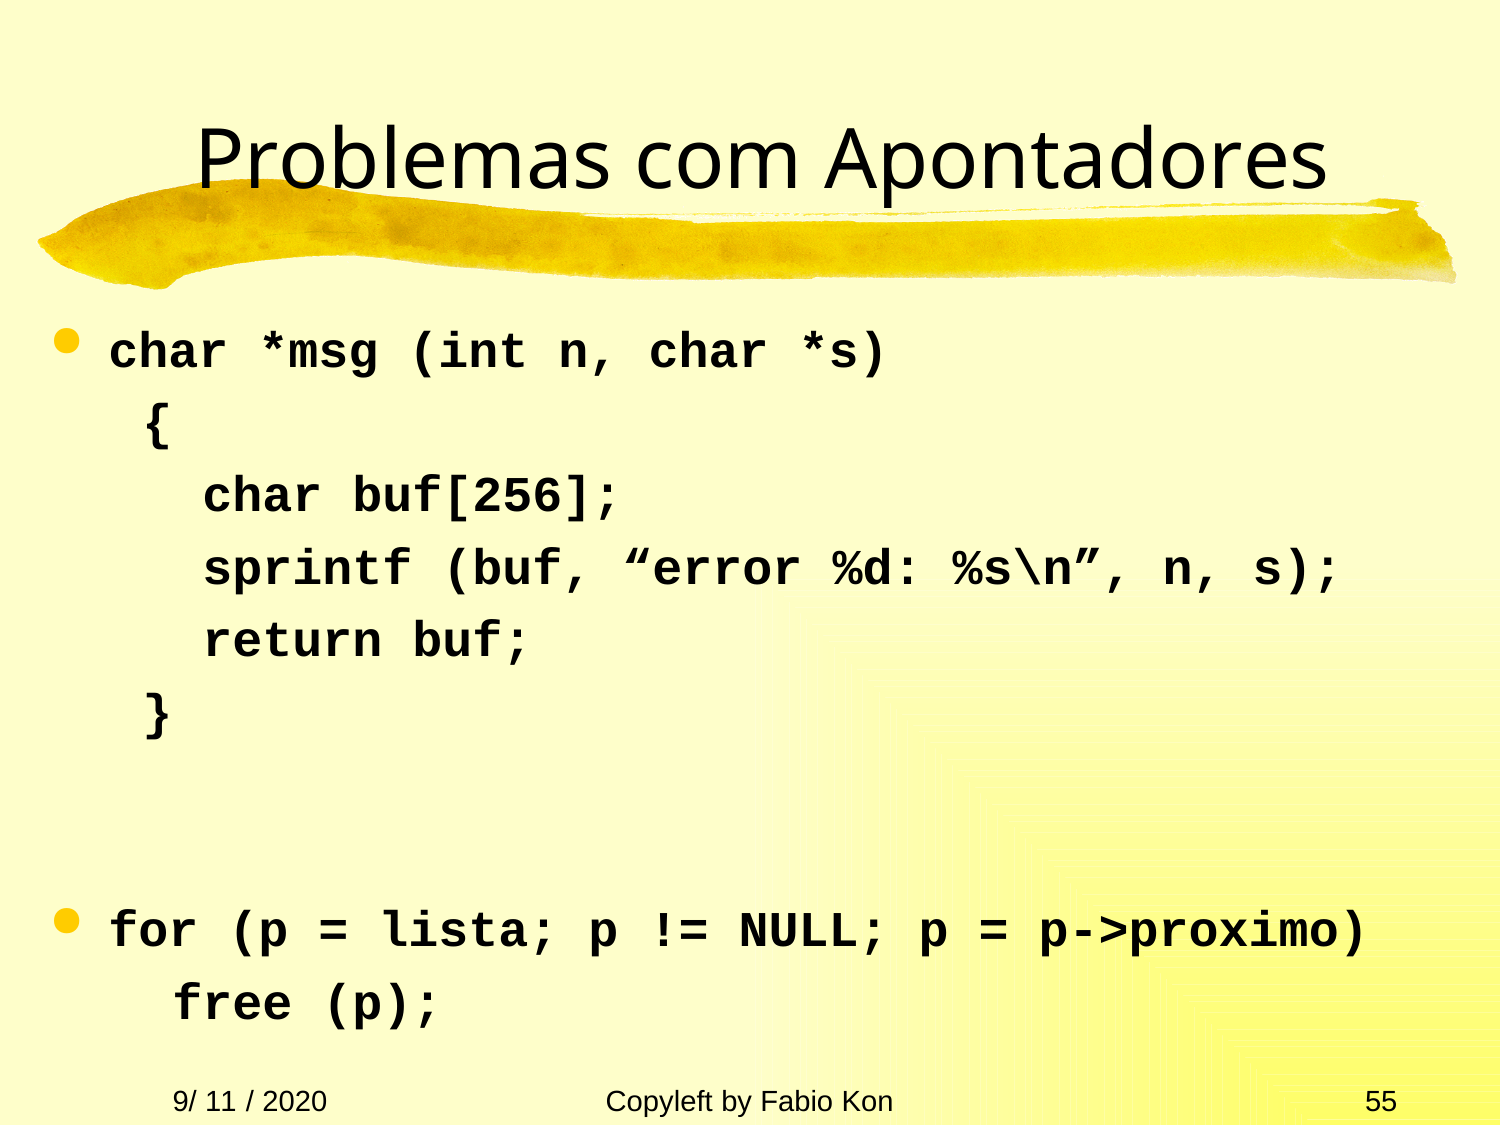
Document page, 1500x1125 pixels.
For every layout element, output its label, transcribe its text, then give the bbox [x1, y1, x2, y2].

list char *msg (int n, char *s) { char buf[256]; sprintf (buf, “error %d: %s\n”, n, s); return buf; } for (p = lista; p != NULL; p = p->proximo) free (p); [37, 309, 1417, 1038]
title Problemas com Apontadores [125, 0, 1401, 213]
picture [24, 174, 1463, 297]
